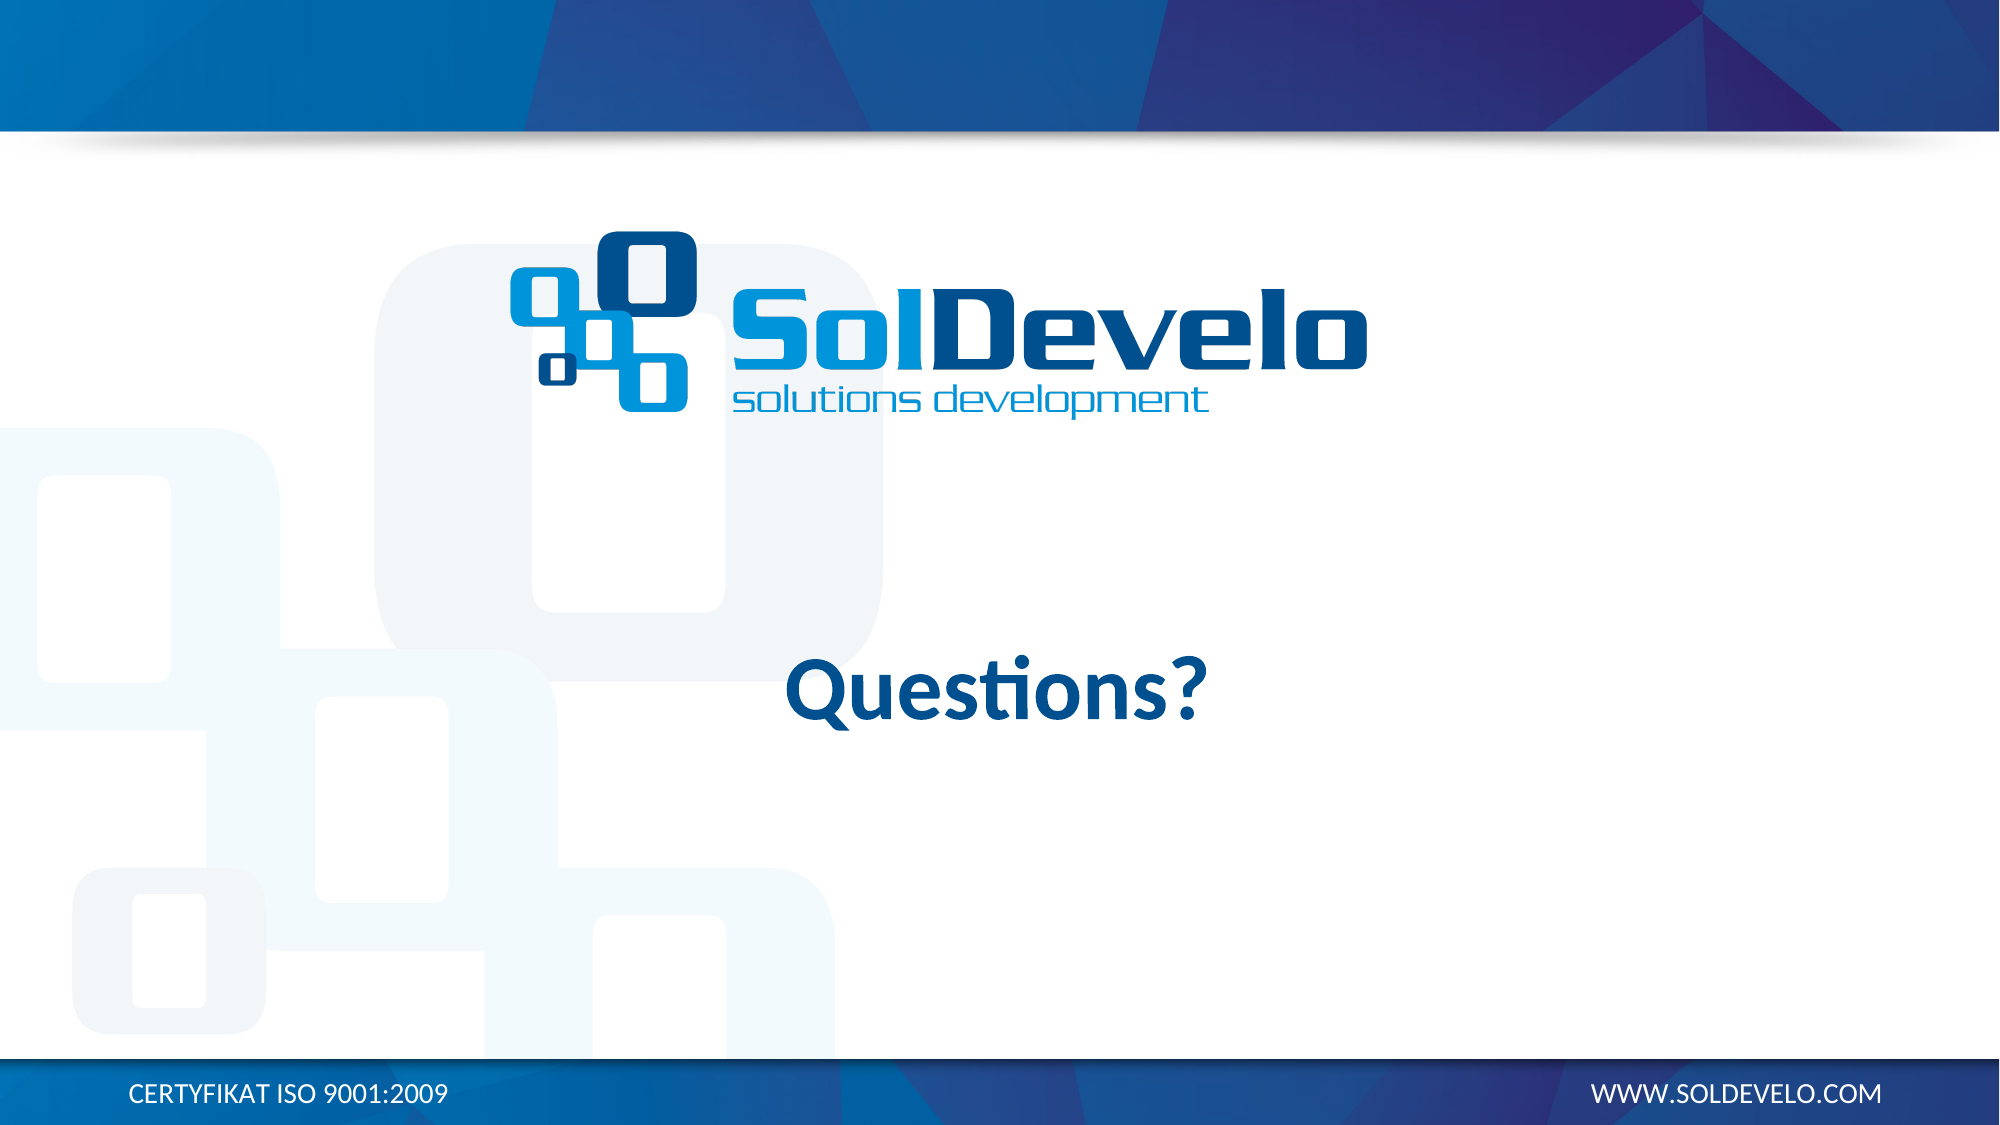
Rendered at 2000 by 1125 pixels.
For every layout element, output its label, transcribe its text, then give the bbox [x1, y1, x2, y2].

text_box CERTYFIKAT ISO 9001:2009 [113, 1058, 552, 1125]
text_box WWW.SOLDEVELO.COM [1460, 1058, 1898, 1125]
picture [0, 0, 2000, 1125]
text_box Questions? [0, 600, 1998, 766]
